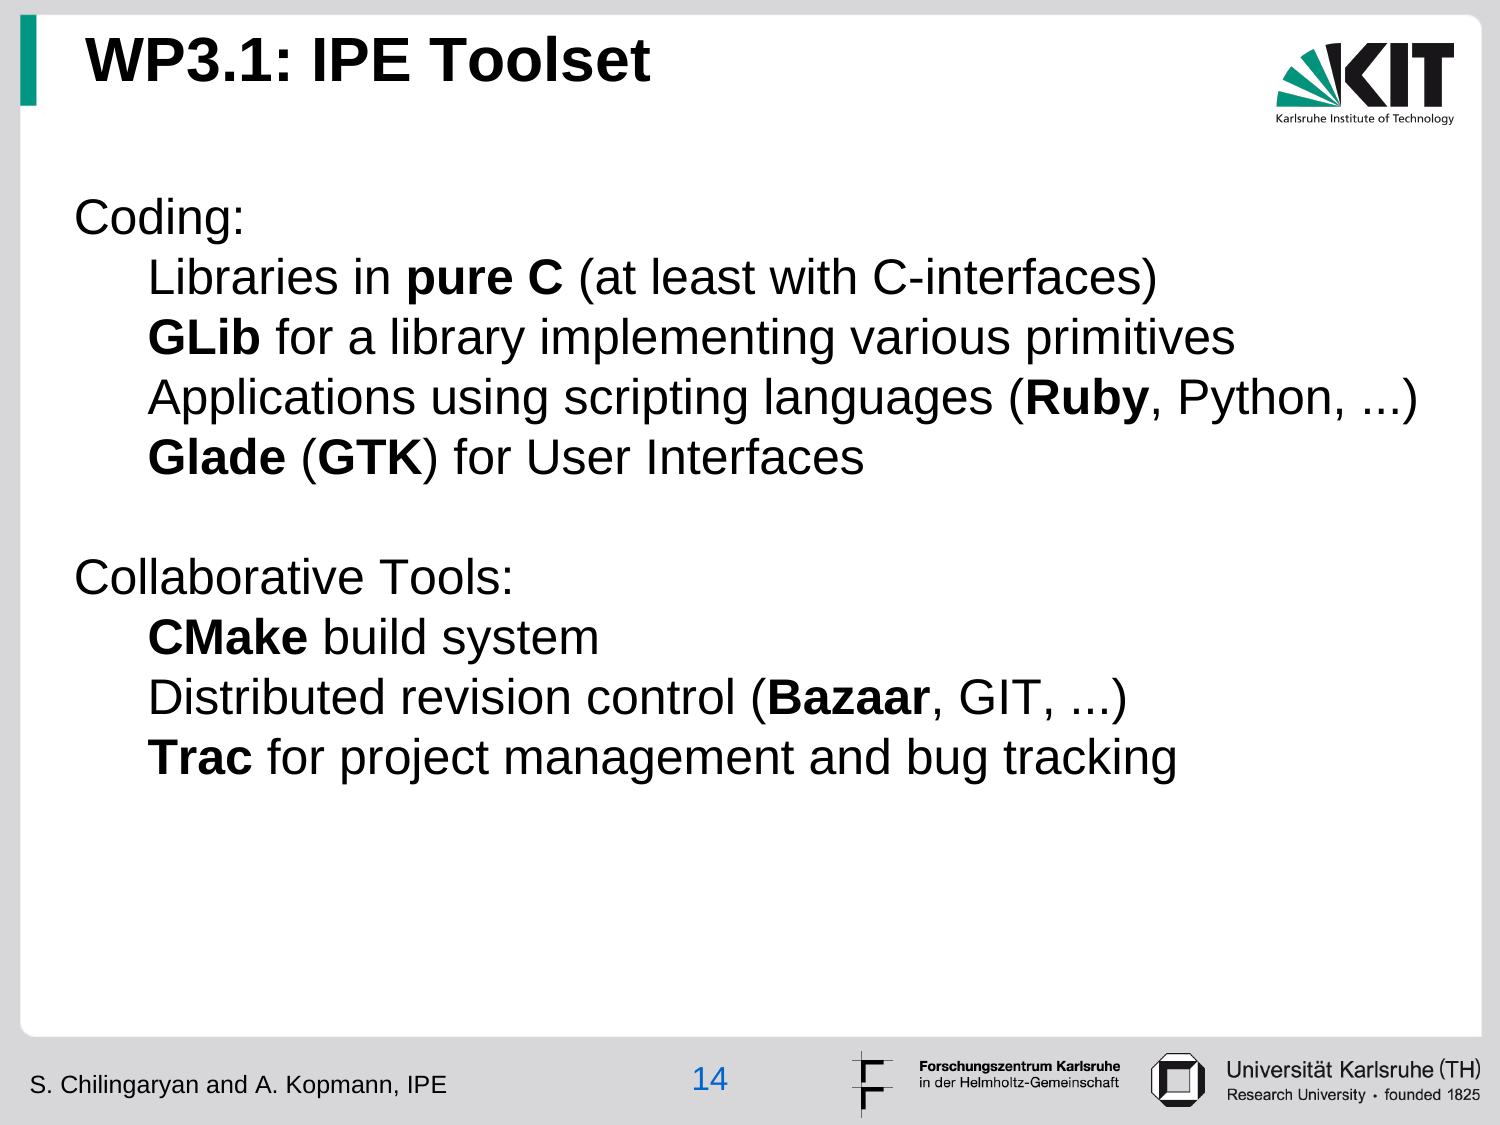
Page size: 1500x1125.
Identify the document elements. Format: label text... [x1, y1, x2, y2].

picture [0, 0, 1500, 1125]
title WP3.1: IPE Toolset [85, 0, 1141, 125]
text_box Coding: Libraries in pure C (at least with C-interfaces) GLib for a library implementing various primitives Applications using scripting languages (Ruby, Python, ...) Glade (GTK) for User Interfaces Collaborative Tools: CMake build system Distributed revision control (Bazaar, GIT, ...) Trac for project management and bug tracking [59, 177, 1447, 852]
